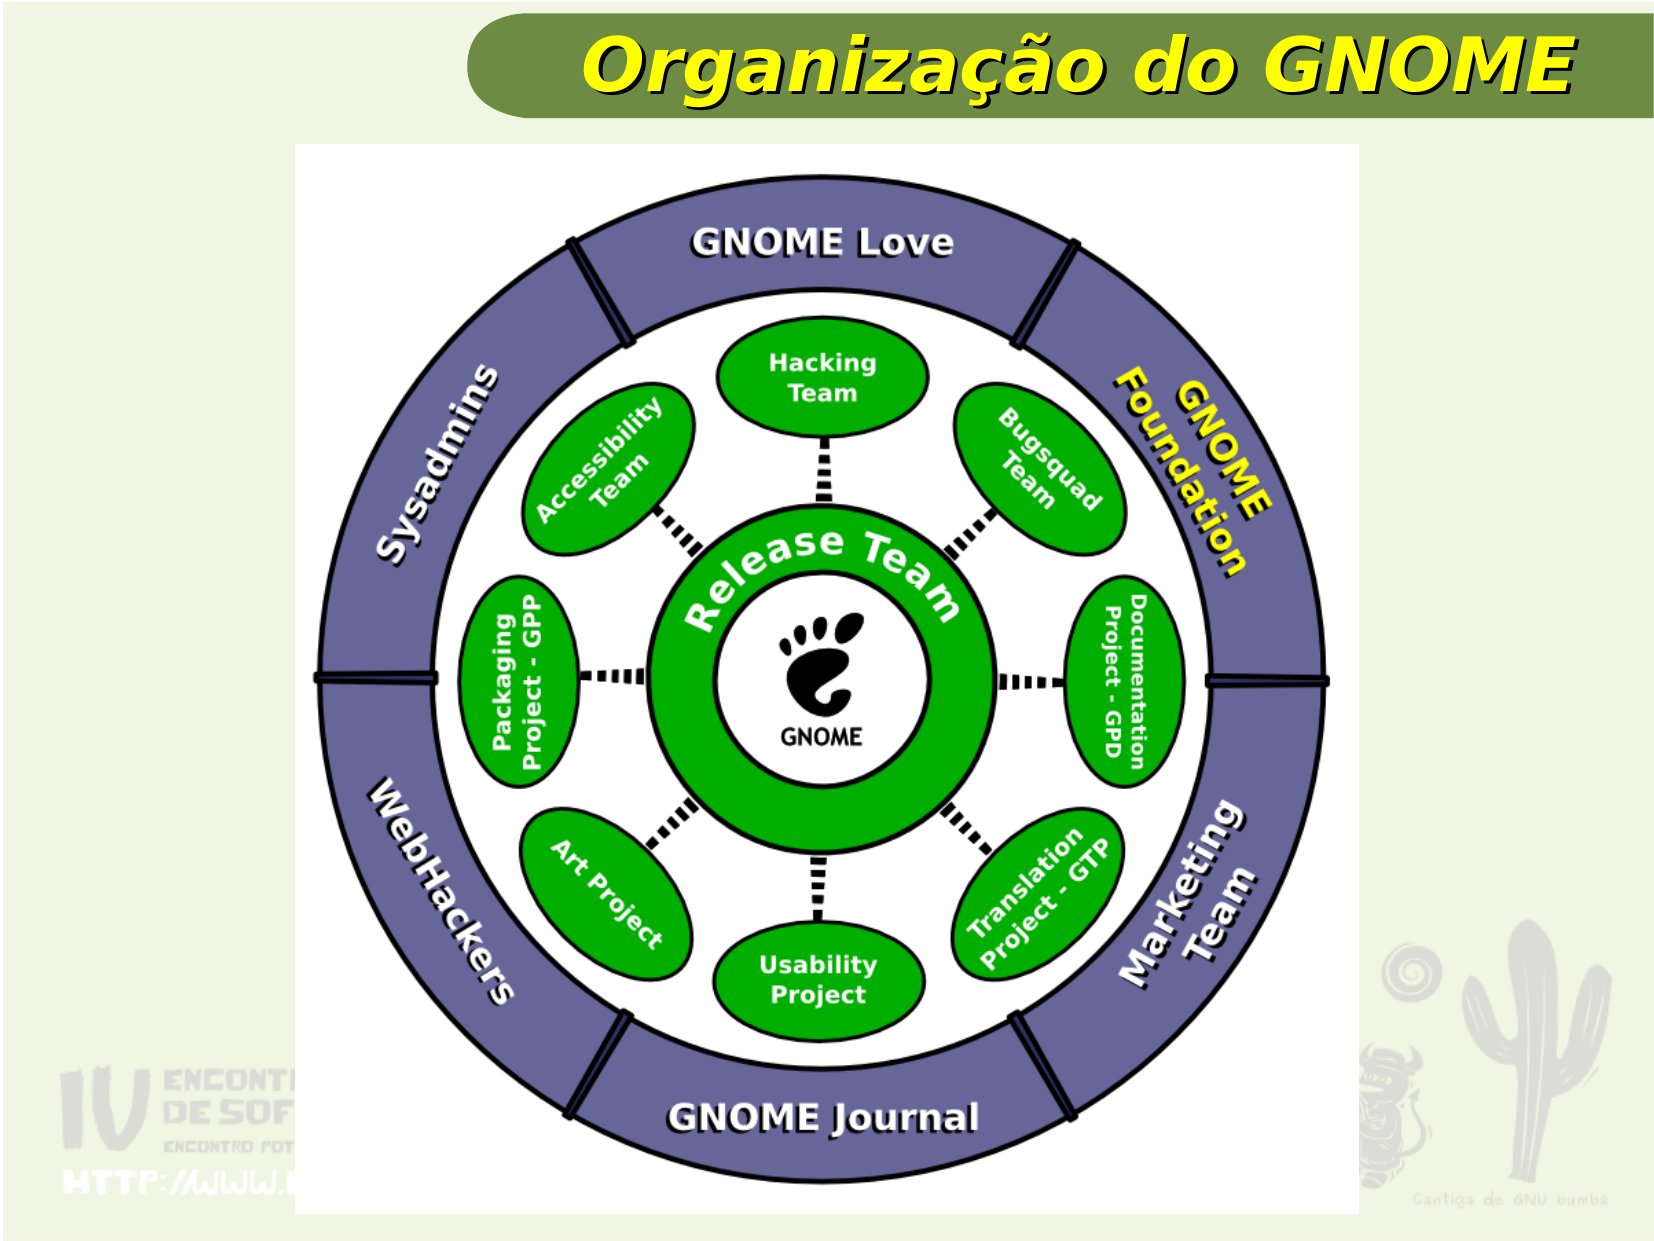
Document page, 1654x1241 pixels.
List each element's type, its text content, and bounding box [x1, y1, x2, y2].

title Organização do GNOME [505, 0, 1654, 131]
picture [295, 144, 1359, 1214]
text_box [467, 16, 505, 114]
